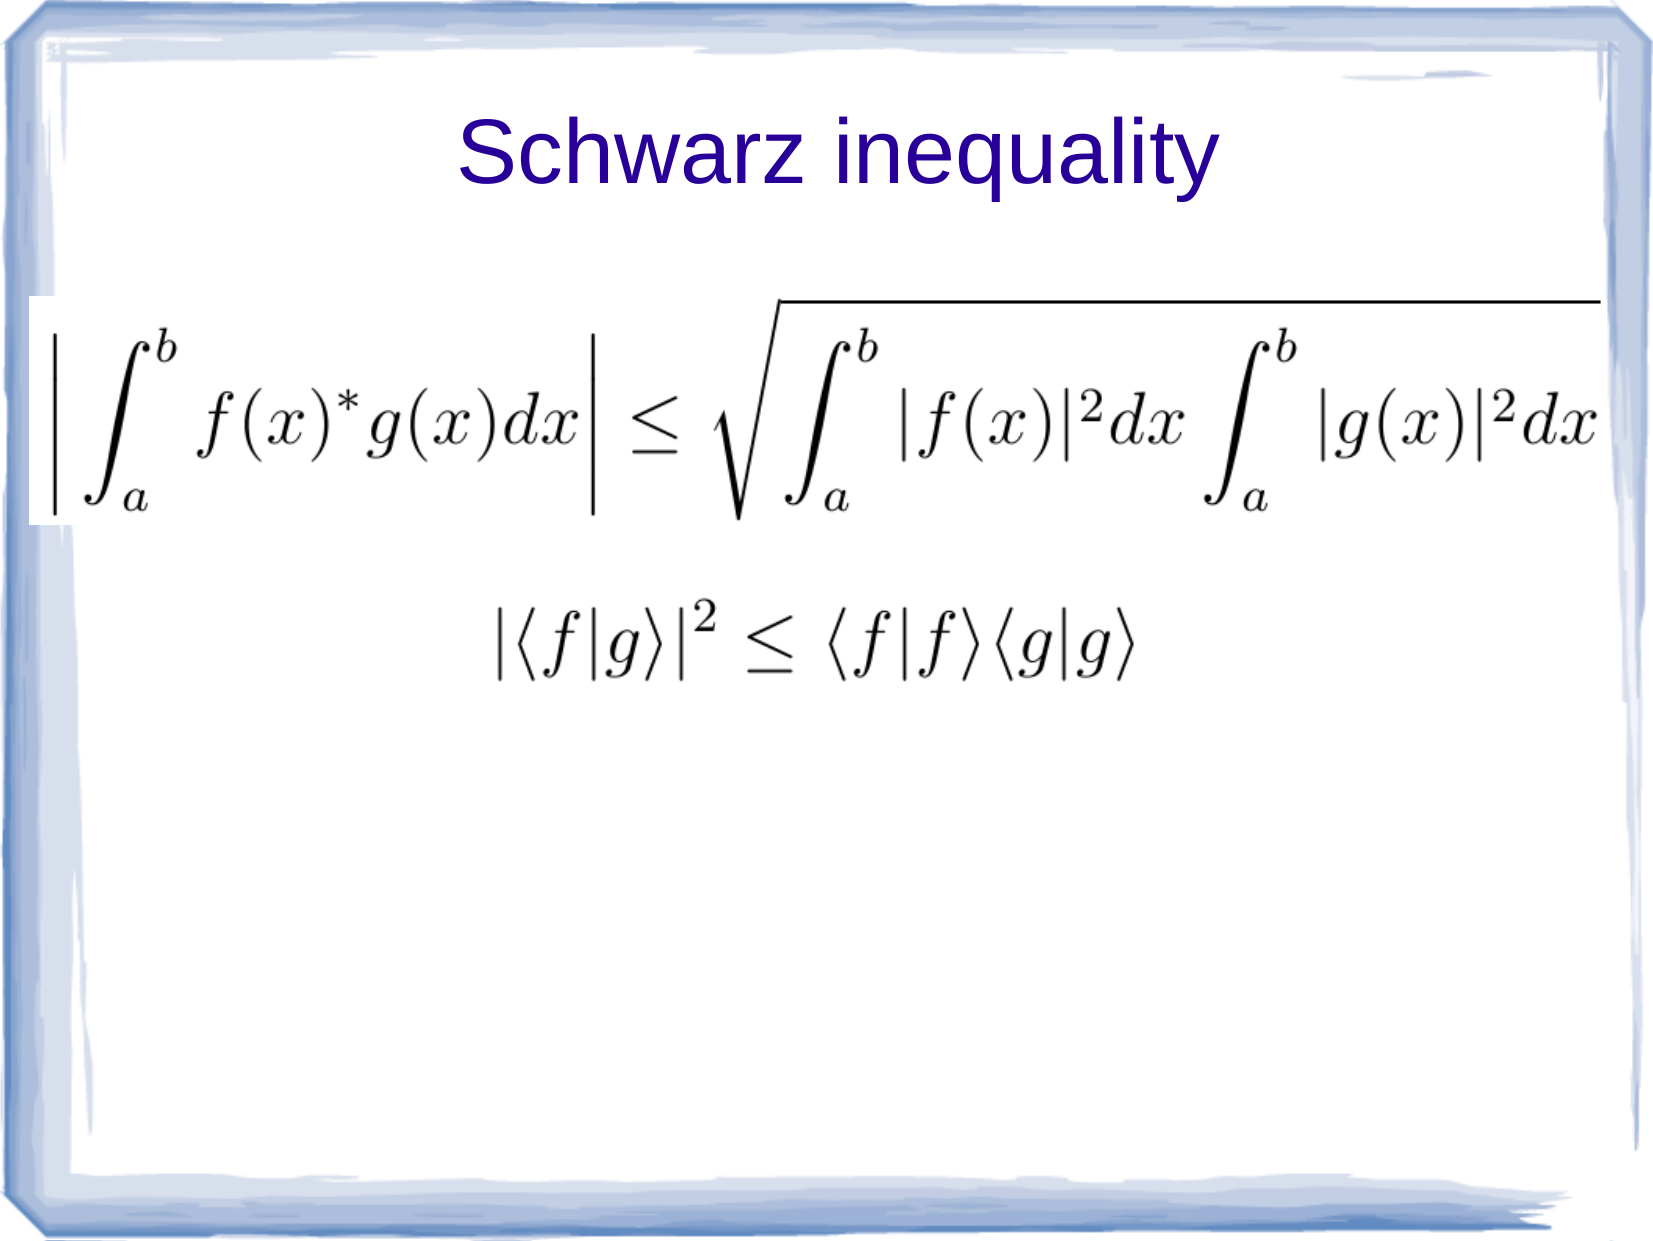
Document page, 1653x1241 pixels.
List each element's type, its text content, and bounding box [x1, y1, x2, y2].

title Schwarz inequality [82, 49, 1571, 257]
picture [0, 0, 1653, 1241]
